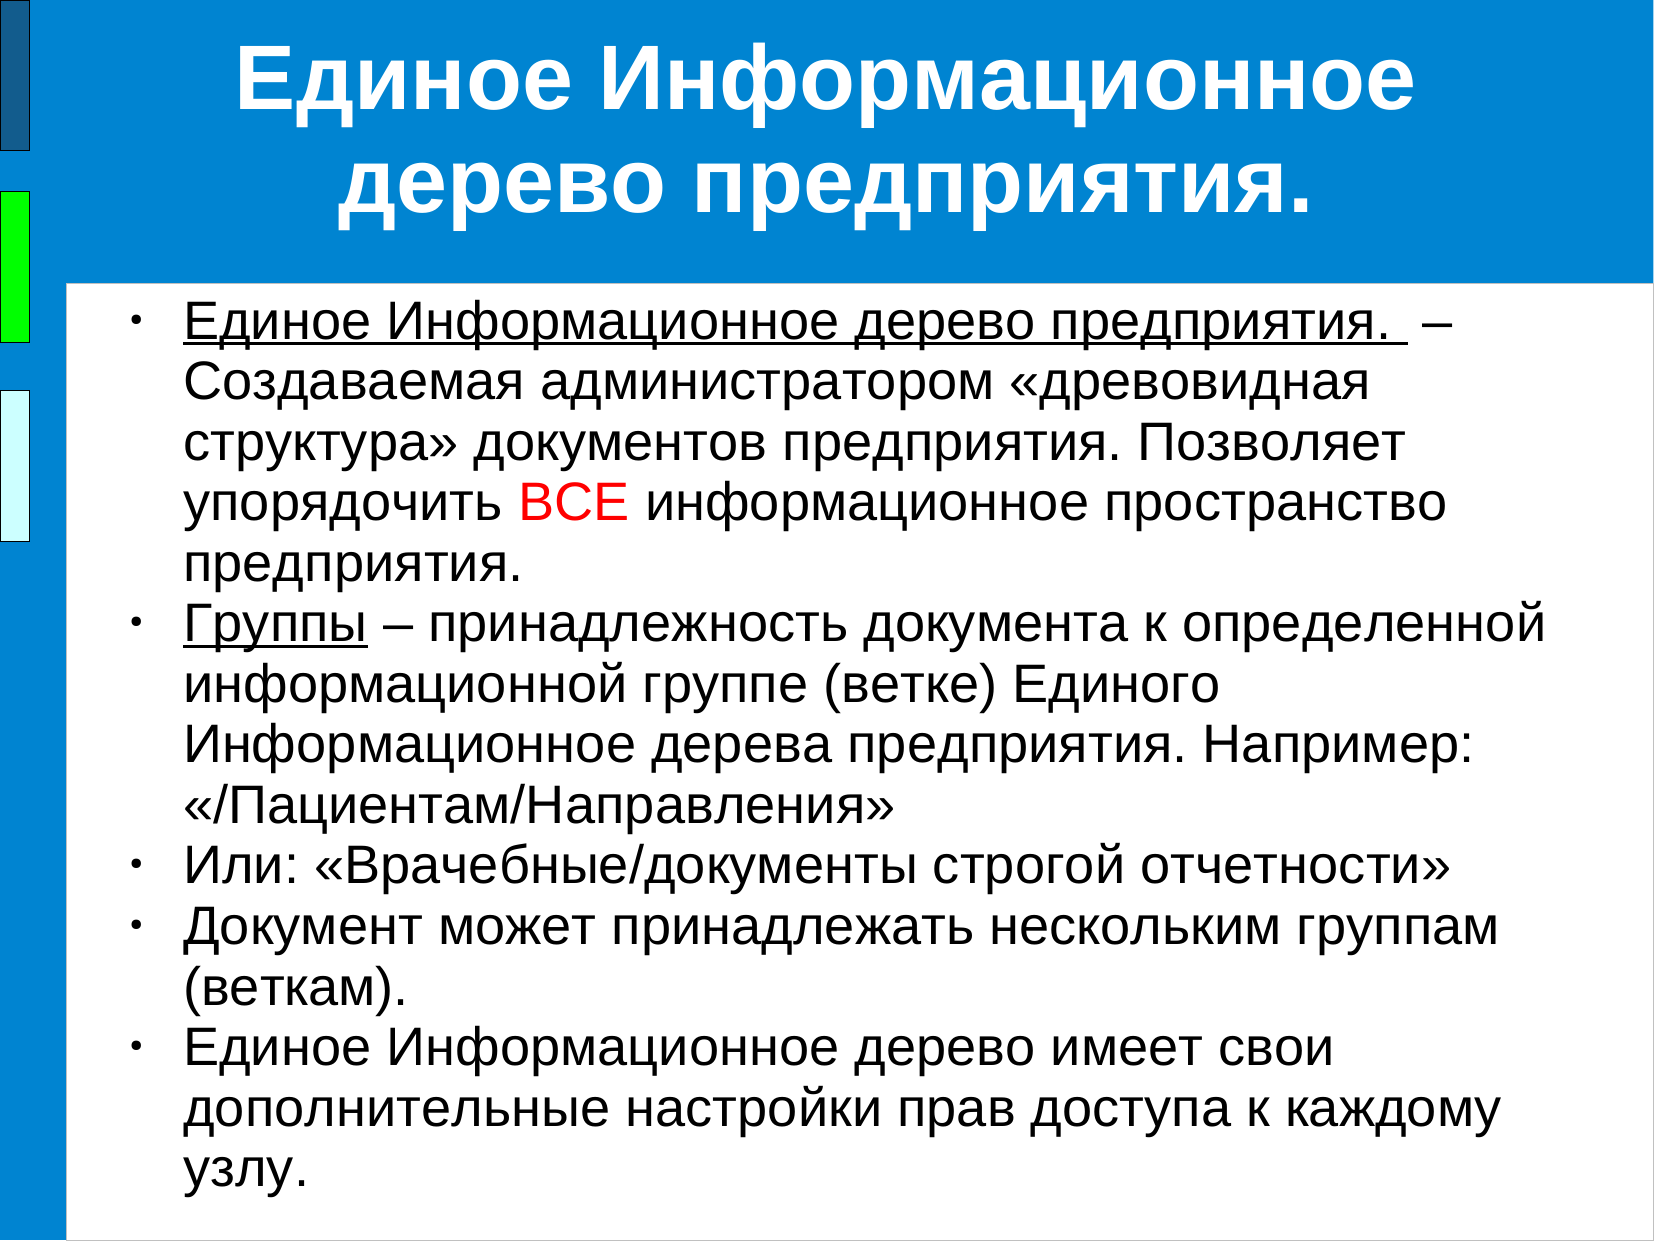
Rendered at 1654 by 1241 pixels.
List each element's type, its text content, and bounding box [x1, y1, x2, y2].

title Единое Информационное дерево предприятия. [82, 26, 1571, 232]
list Единое Информационное дерево предприятия. – Создаваемая администратором «древовидная структура» документов предприятия. Позволяет упорядочить ВСЕ информационное пространство предприятия. Группы – принадлежность документа к определенной информационной группе (ветке) Единого Информационное дерева предприятия. Например: «/Пациентам/Направления» Или: «Врачебные/документы строгой отчетности» Документ может принадлежать нескольким группам (веткам). Единое Информационное дерево имеет свои дополнительные настройки прав доступа к каждому узлу. [82, 290, 1571, 1199]
